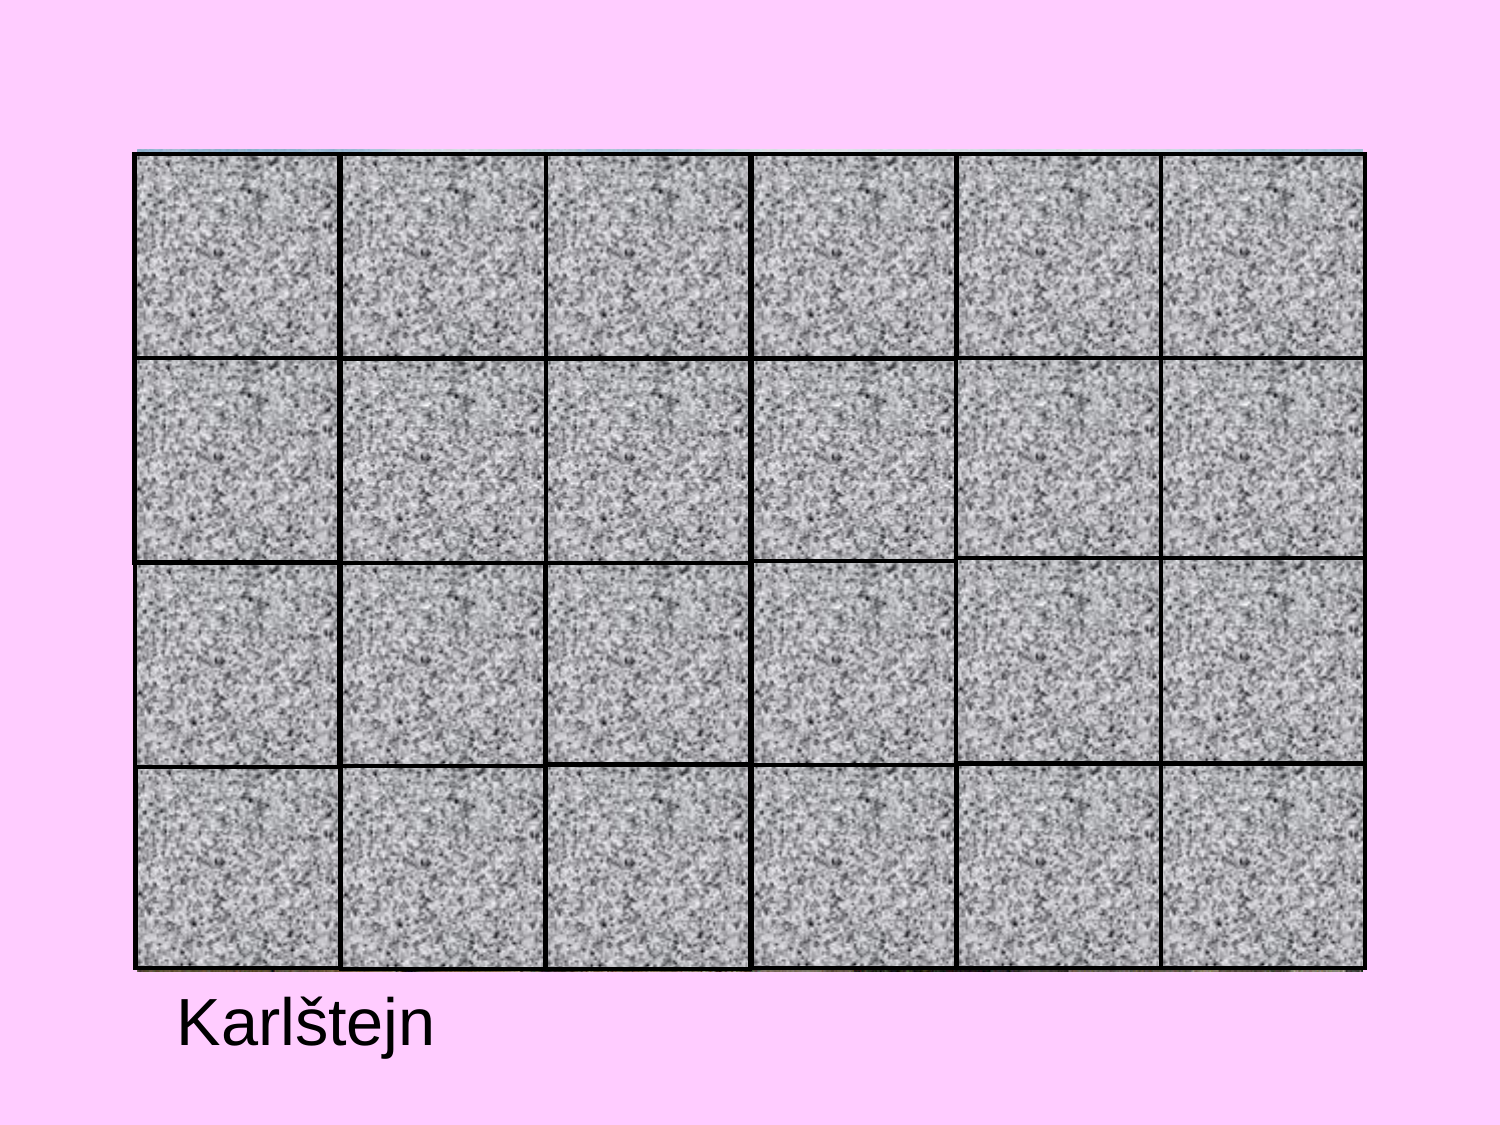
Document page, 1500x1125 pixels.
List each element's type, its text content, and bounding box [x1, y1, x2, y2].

text_box Karlštejn [161, 971, 546, 1067]
text_box [752, 153, 1366, 969]
picture [137, 149, 1363, 972]
text_box [341, 153, 751, 970]
text_box [134, 153, 340, 969]
